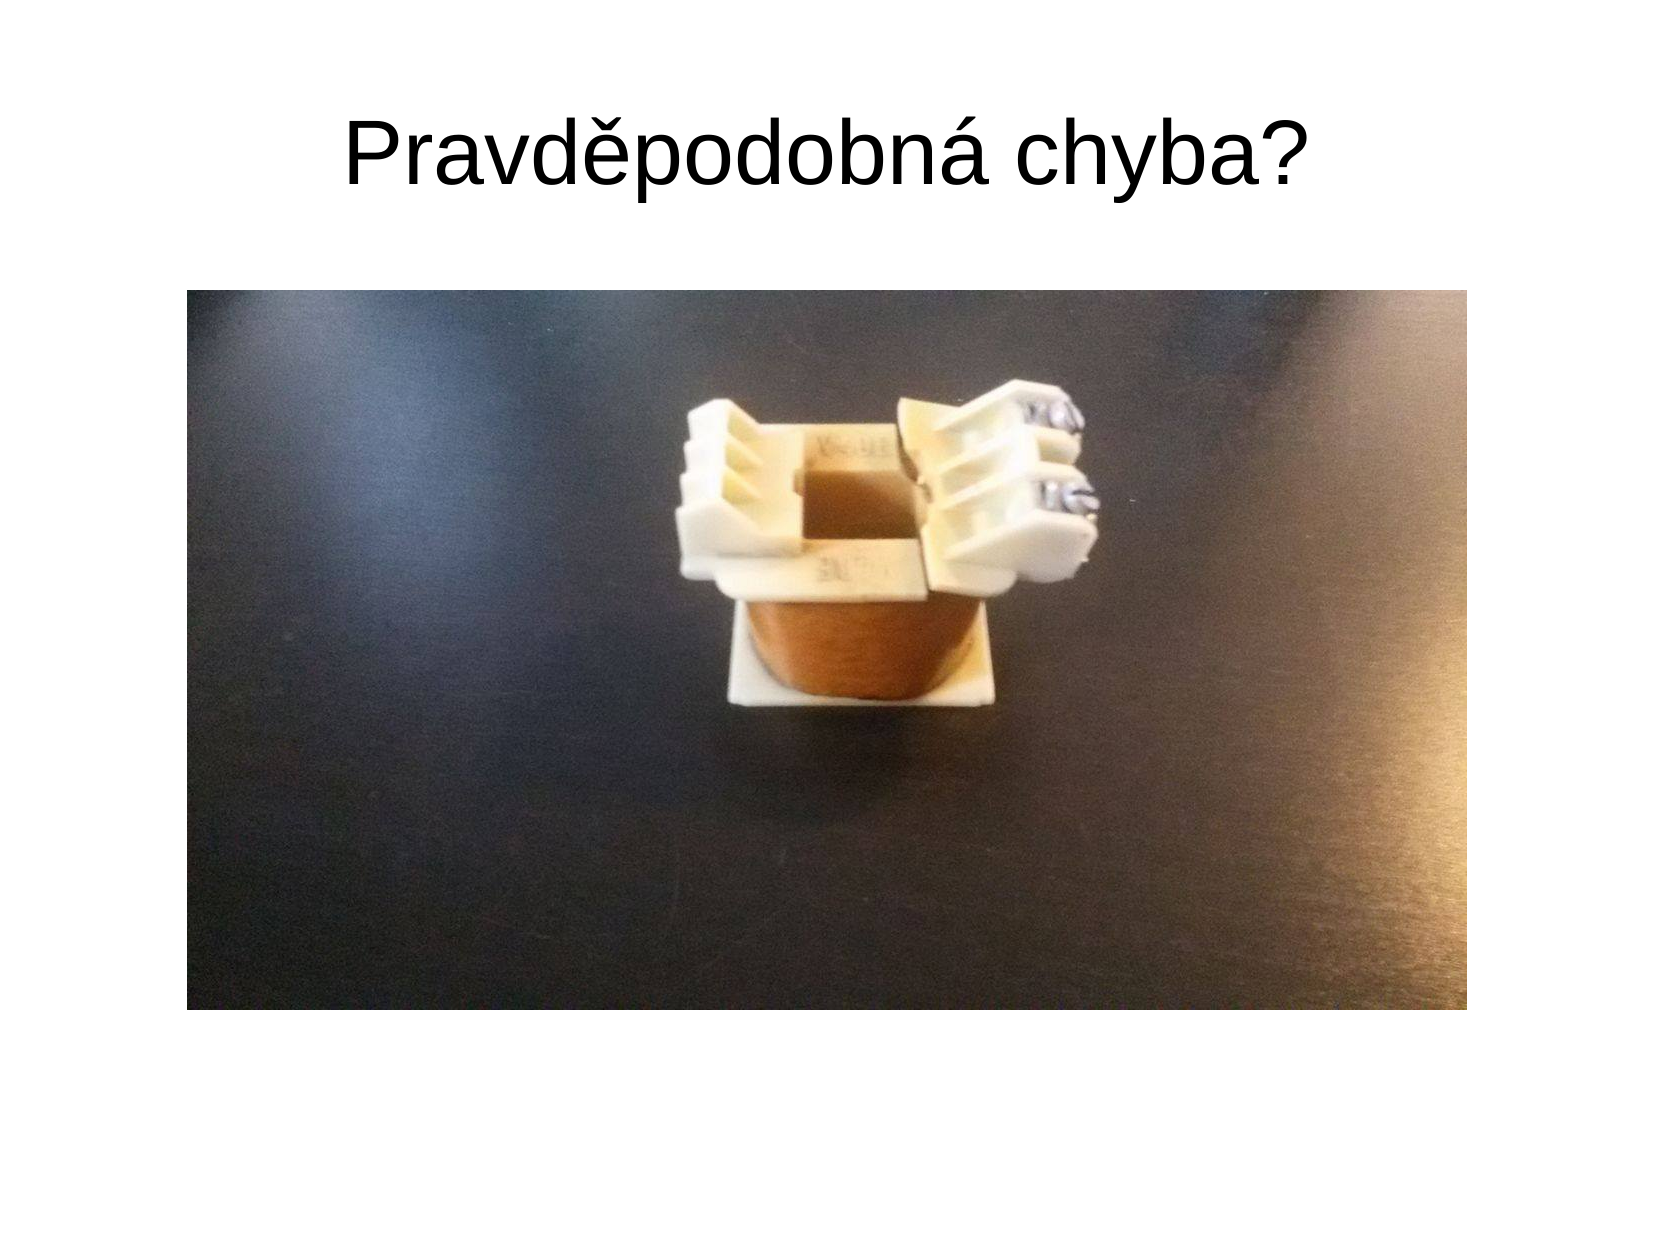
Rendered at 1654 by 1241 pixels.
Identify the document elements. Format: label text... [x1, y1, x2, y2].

title Pravděpodobná chyba? [82, 49, 1571, 257]
picture [187, 290, 1467, 1010]
